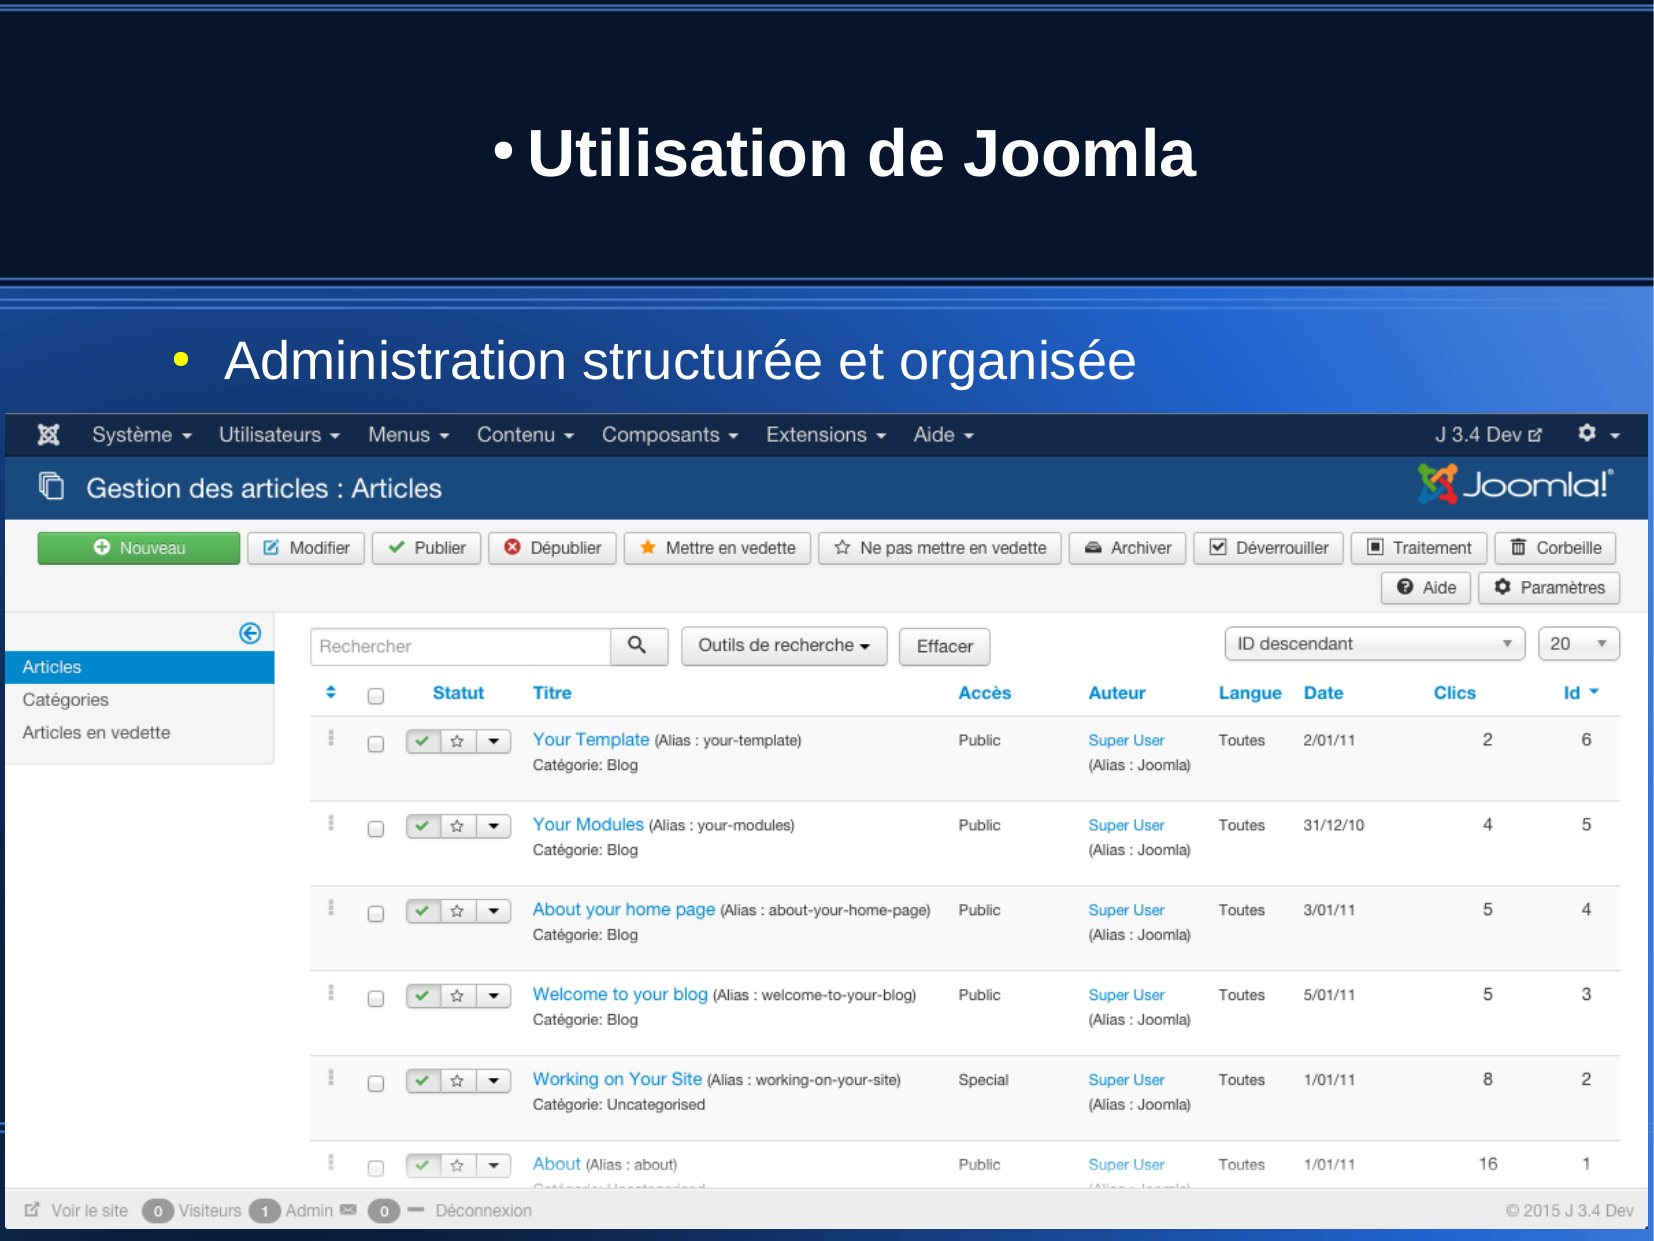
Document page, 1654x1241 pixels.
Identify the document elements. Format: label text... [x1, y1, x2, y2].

list Administration structurée et organisée [82, 330, 1571, 413]
title Utilisation de Joomla [82, 49, 1571, 257]
picture [0, 0, 1654, 1241]
